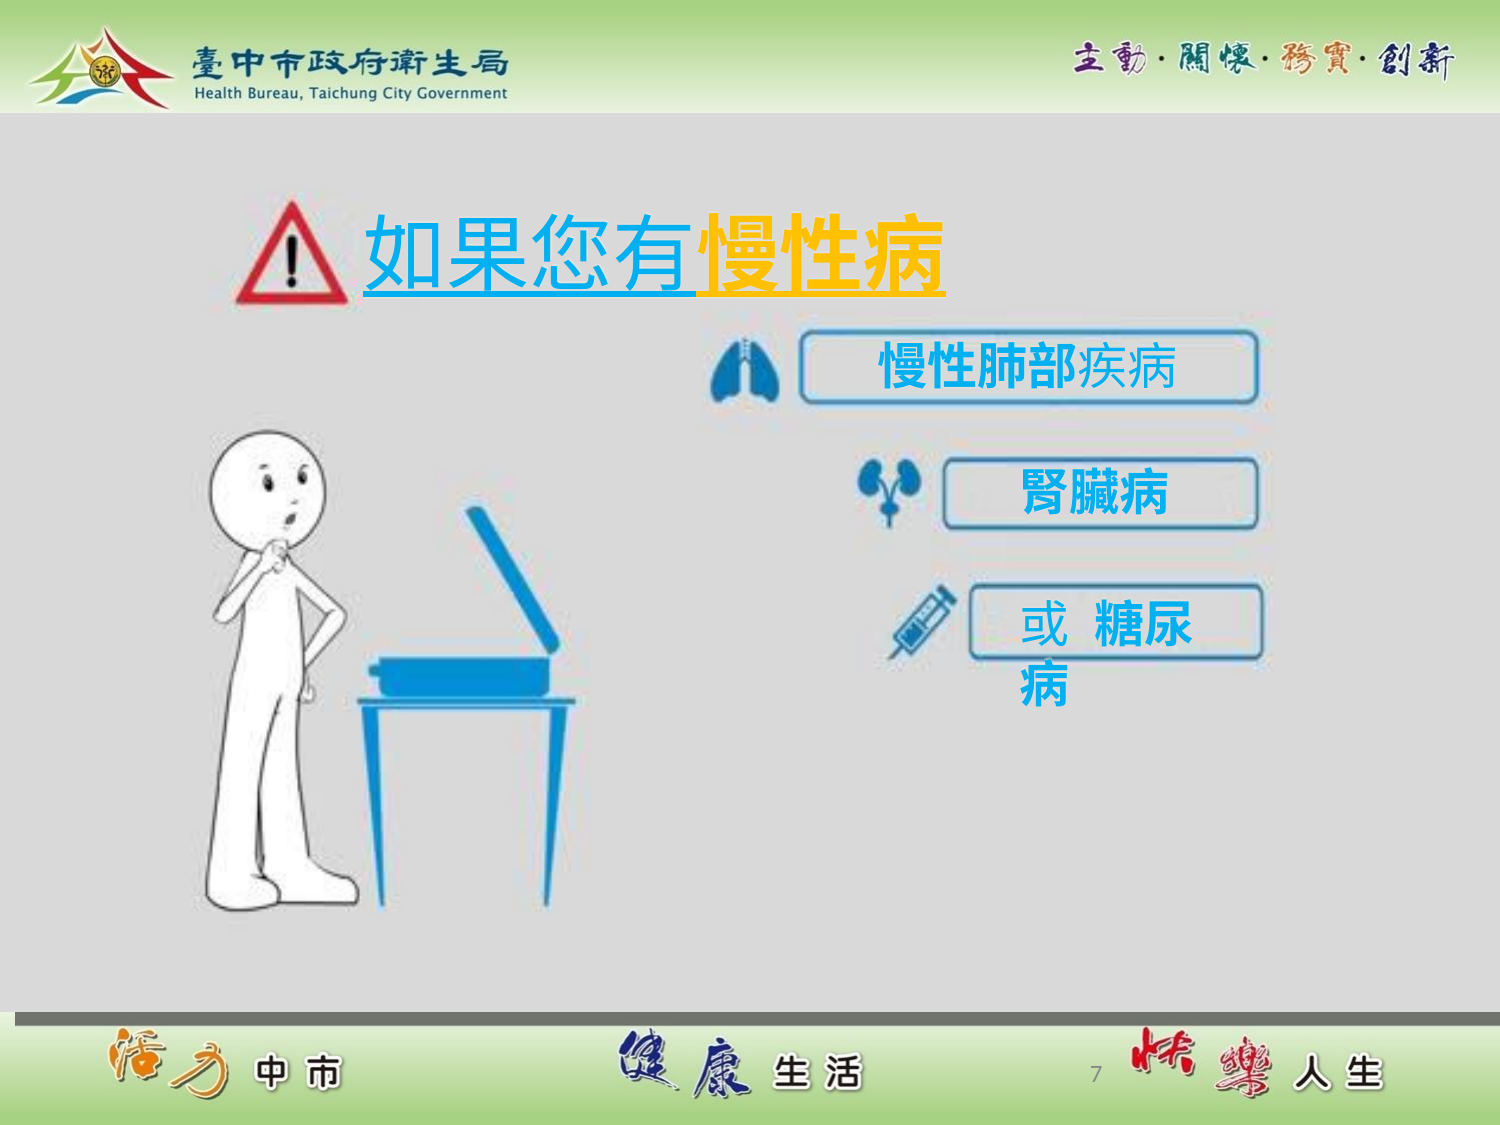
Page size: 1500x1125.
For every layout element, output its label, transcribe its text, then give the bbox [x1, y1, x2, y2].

picture [0, 113, 1500, 1012]
text_box 慢性肺部疾病 [862, 326, 1194, 403]
text_box 或 糖尿病 [1004, 584, 1258, 661]
text_box 腎臟病 [1004, 453, 1194, 529]
text_box [1074, 1042, 1426, 1103]
text_box 如果您有慢性病 [348, 193, 1046, 311]
